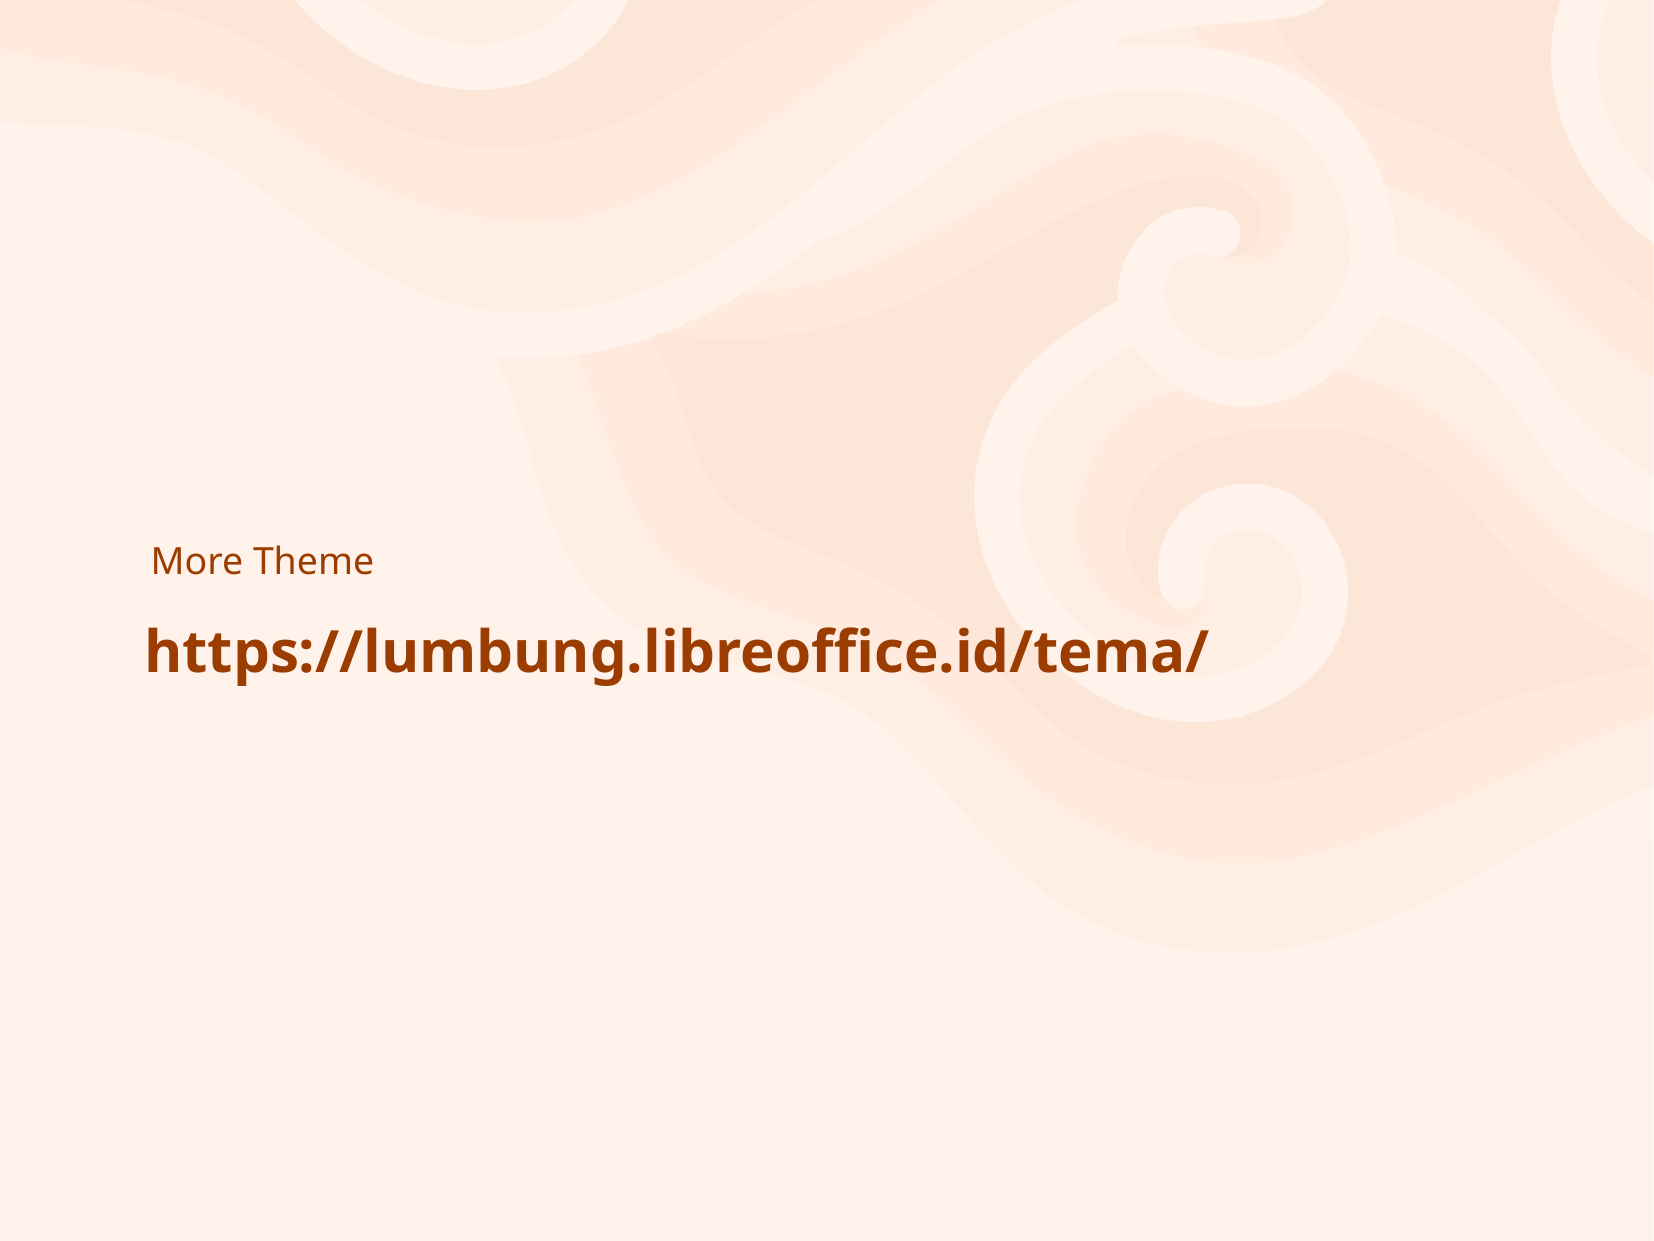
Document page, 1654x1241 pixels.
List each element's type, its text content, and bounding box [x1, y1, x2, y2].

text_box More Theme [135, 519, 1294, 602]
picture [0, 0, 1654, 1241]
text_box https://lumbung.libreoffice.id/tema/ [129, 602, 1465, 721]
